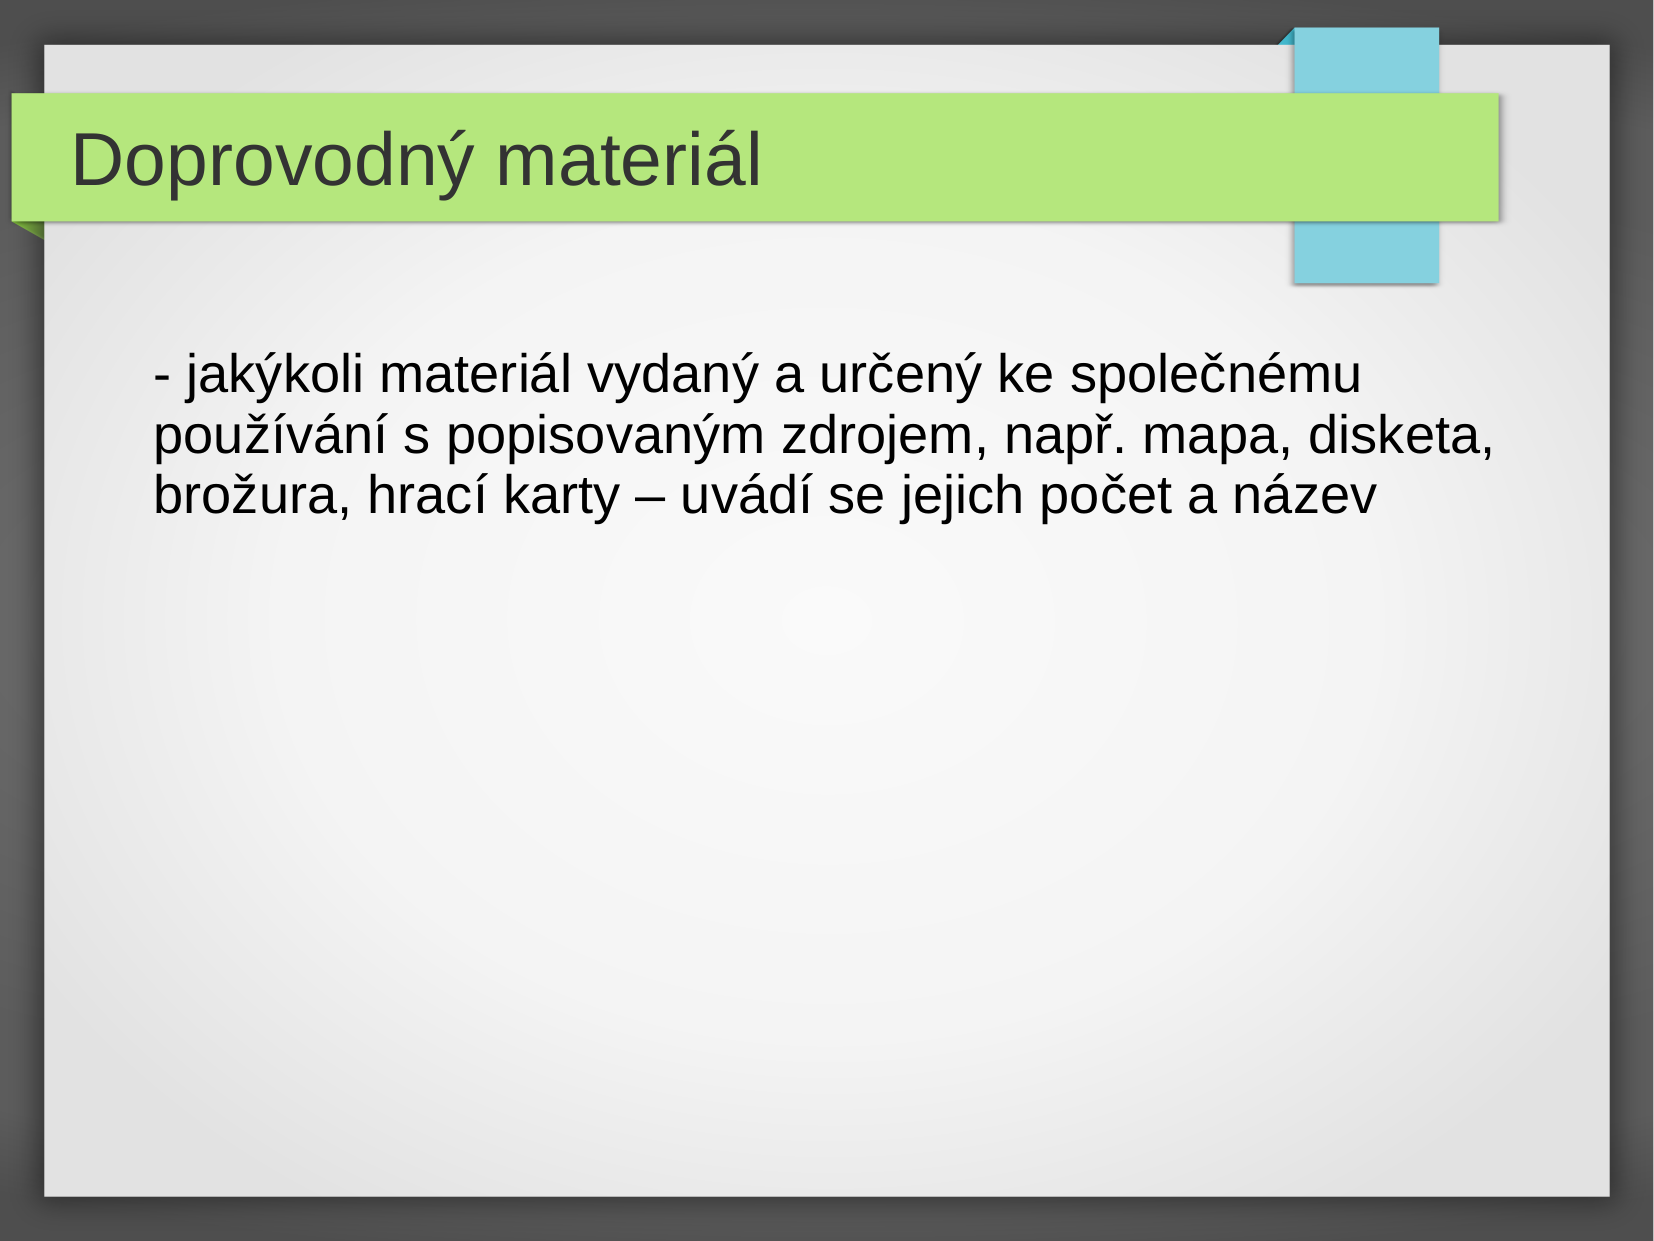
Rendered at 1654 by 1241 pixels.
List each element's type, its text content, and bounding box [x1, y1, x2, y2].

list - jakýkoli materiál vydaný a určený ke společnému používání s popisovaným zdrojem, např. mapa, disketa, brožura, hrací karty – uvádí se jejich počet a název [82, 343, 1538, 1063]
title Doprovodný materiál [70, 106, 1229, 213]
picture [0, 0, 1654, 1241]
